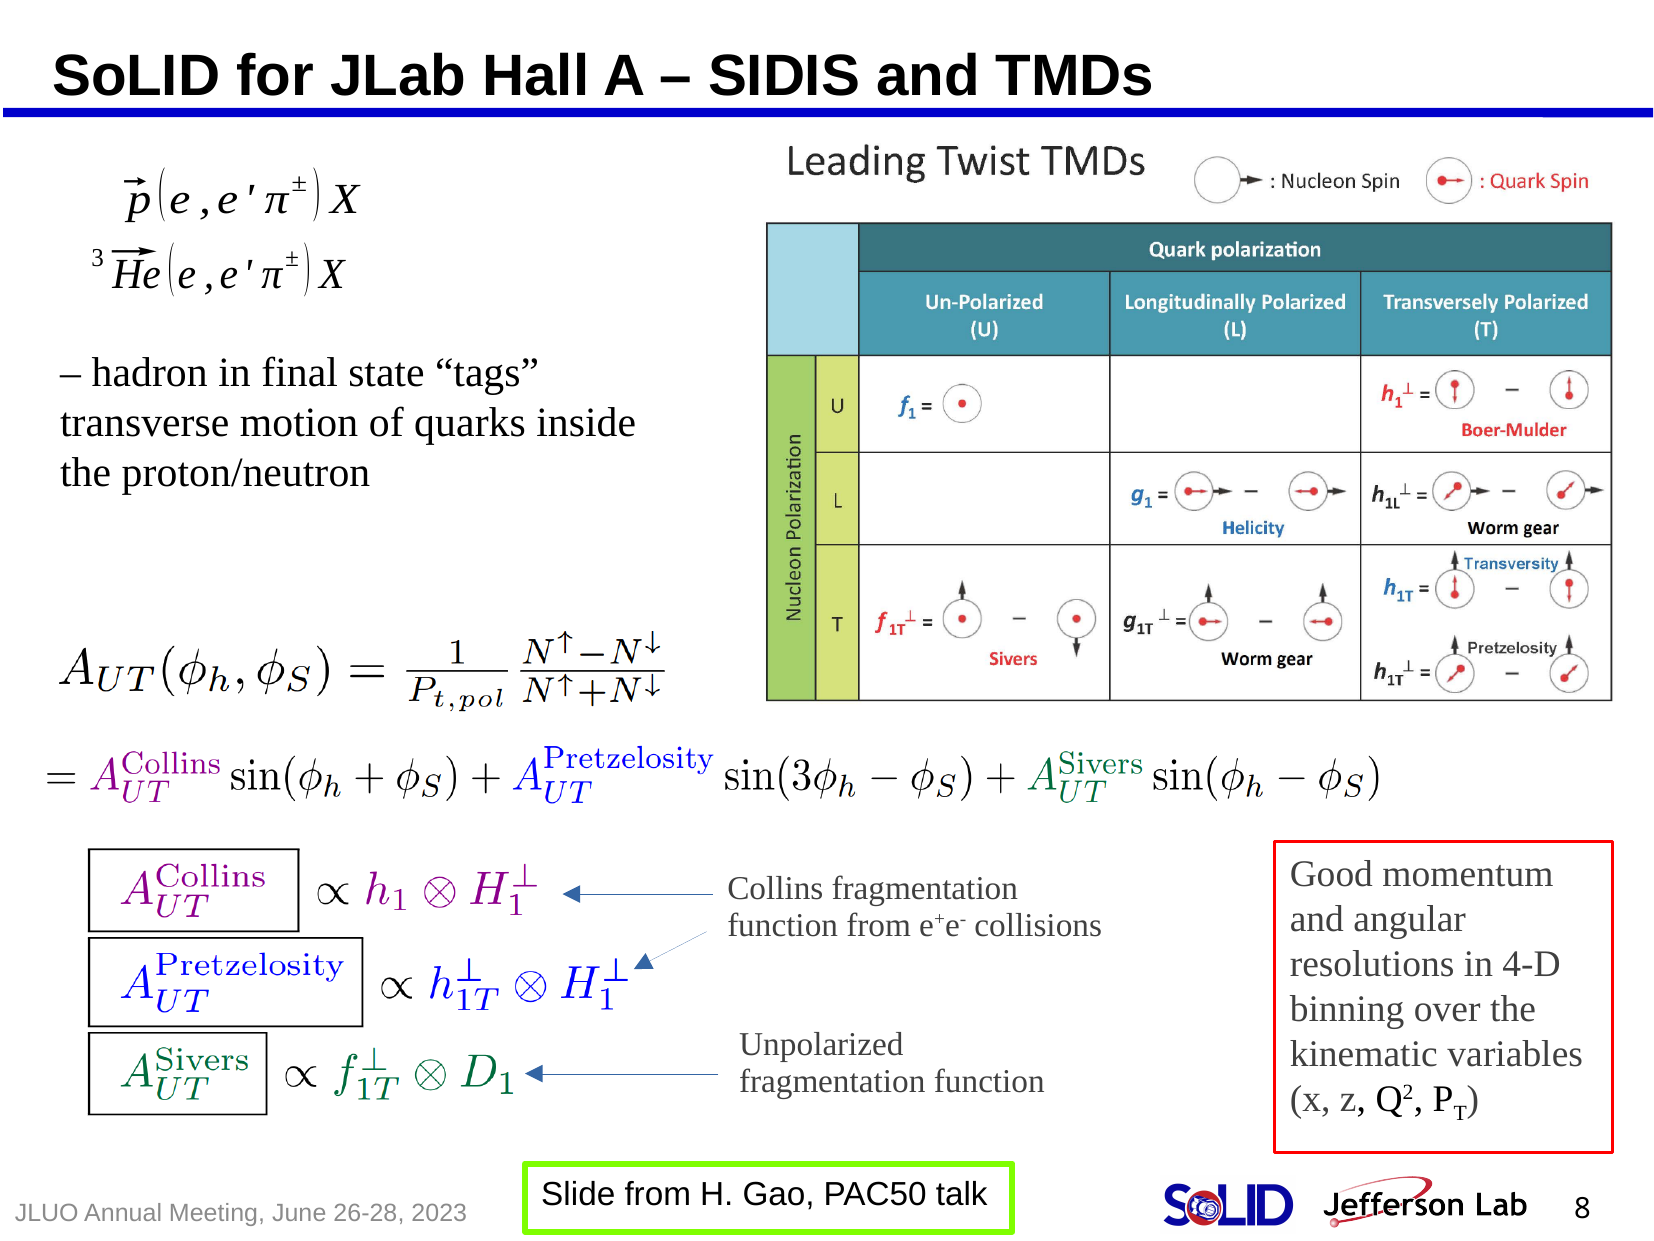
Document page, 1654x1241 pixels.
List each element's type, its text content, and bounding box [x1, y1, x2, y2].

picture [37, 732, 1388, 808]
text_box – hadron in final state “tags” transverse motion of quarks inside the proton/neutron [45, 337, 713, 491]
chart [80, 240, 359, 300]
text_box Unpolarized fragmentation function [724, 1018, 1062, 1108]
chart [109, 165, 375, 225]
picture [1321, 1168, 1540, 1239]
picture [1160, 1175, 1296, 1234]
picture [750, 130, 1625, 716]
text_box Slide from H. Gao, PAC50 talk [524, 1163, 1013, 1232]
picture [51, 631, 676, 717]
text_box Collins fragmentation function from e+e- collisions [712, 862, 1126, 952]
text_box Good momentum and angular resolutions in 4-D binning over the kinematic variables (x, z, Q2, PT) [1274, 841, 1613, 1153]
picture [75, 833, 640, 1126]
text_box SoLID for JLab Hall A – SIDIS and TMDs [37, 29, 1613, 104]
